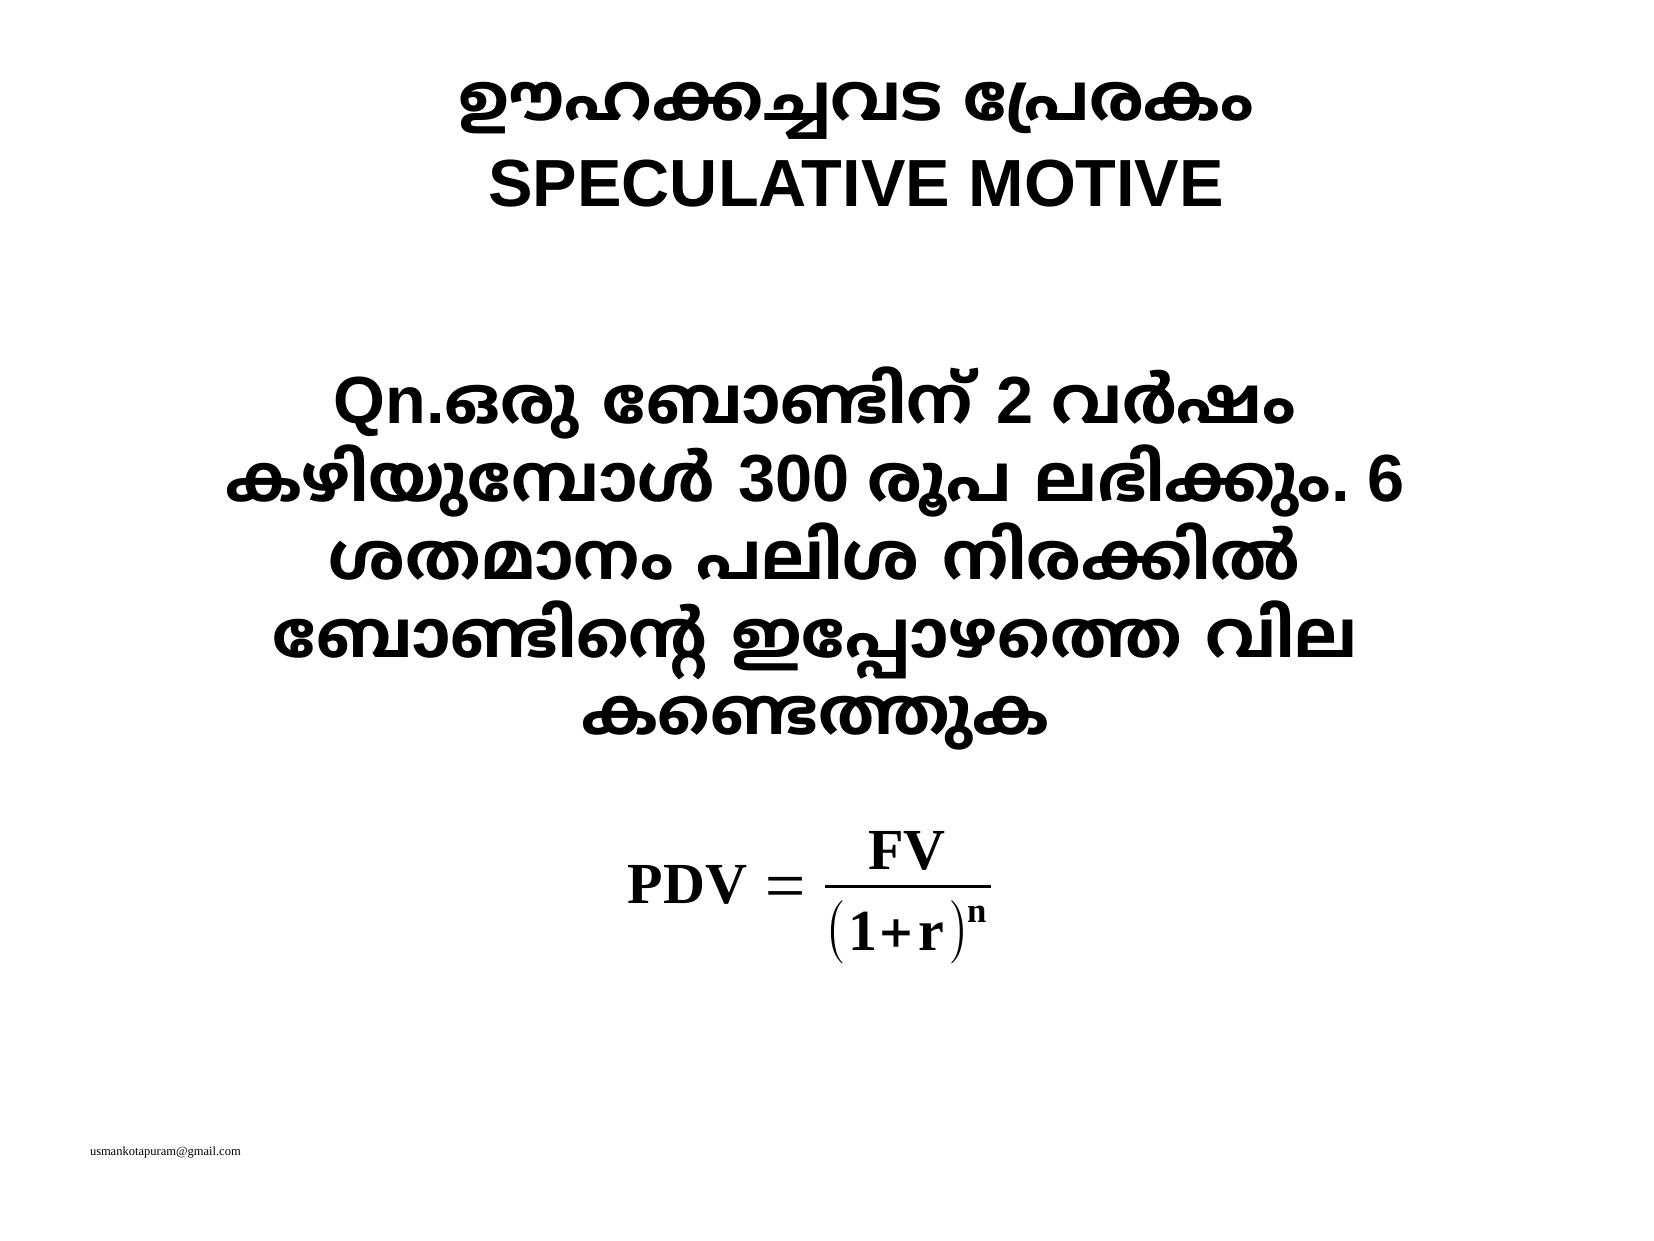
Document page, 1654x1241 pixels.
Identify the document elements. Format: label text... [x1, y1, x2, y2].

text_box Qn.ഒരു ബോണ്ടിന് 2 വർഷം കഴിയുമ്പോൾ 300 രൂപ ലഭിക്കും. 6 ശതമാനം പലിശ നിരക്കിൽ ബോണ്ടിന്റെ ഇപ്പോഴത്തെ വില കണ്ടെത്തുക [106, 354, 1524, 780]
title ഊഹക്കച്ചവട പ്രേരകം SPECULATIVE MOTIVE [153, 23, 1560, 260]
chart [620, 817, 1000, 968]
